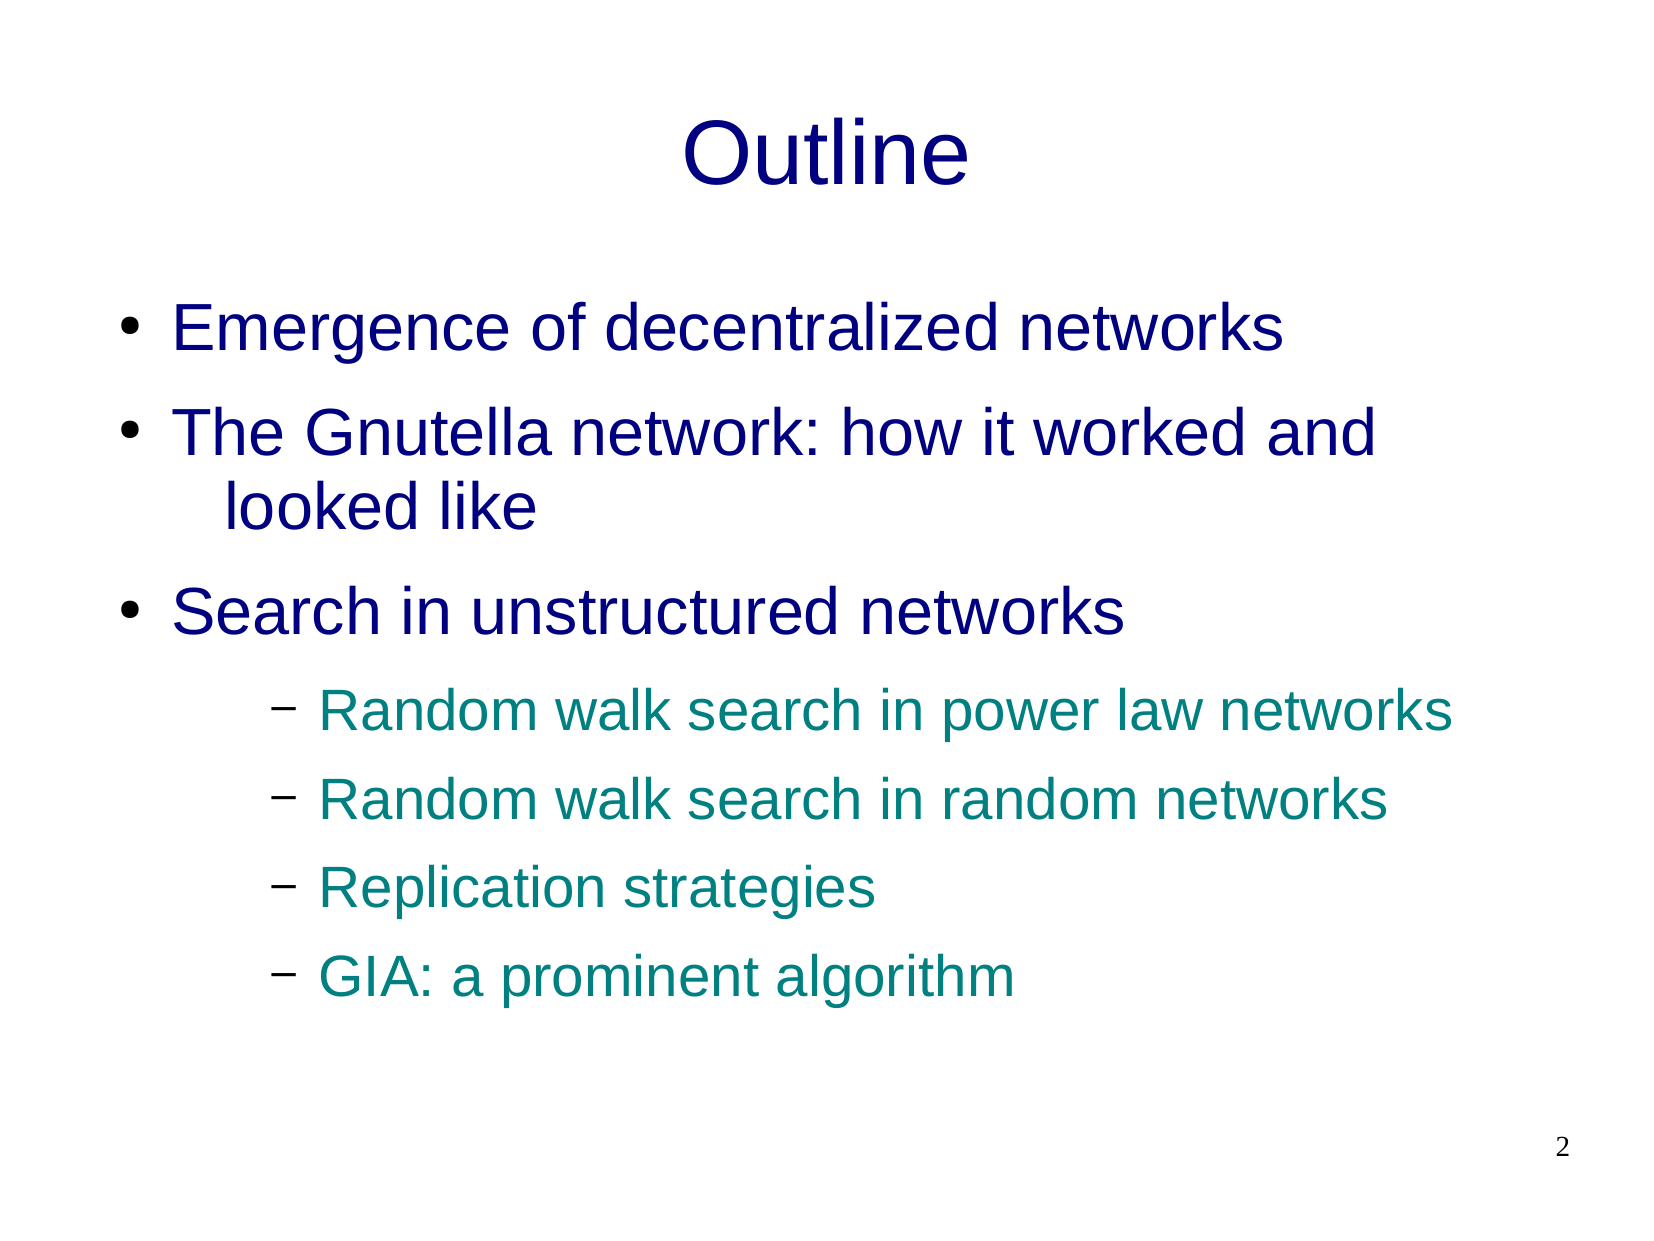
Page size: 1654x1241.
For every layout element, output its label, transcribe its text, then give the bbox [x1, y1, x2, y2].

title Outline [82, 49, 1571, 257]
list Emergence of decentralized networks The Gnutella network: how it worked and looked like Search in unstructured networks Random walk search in power law networks Random walk search in random networks Replication strategies GIA: a prominent algorithm [82, 290, 1571, 1109]
